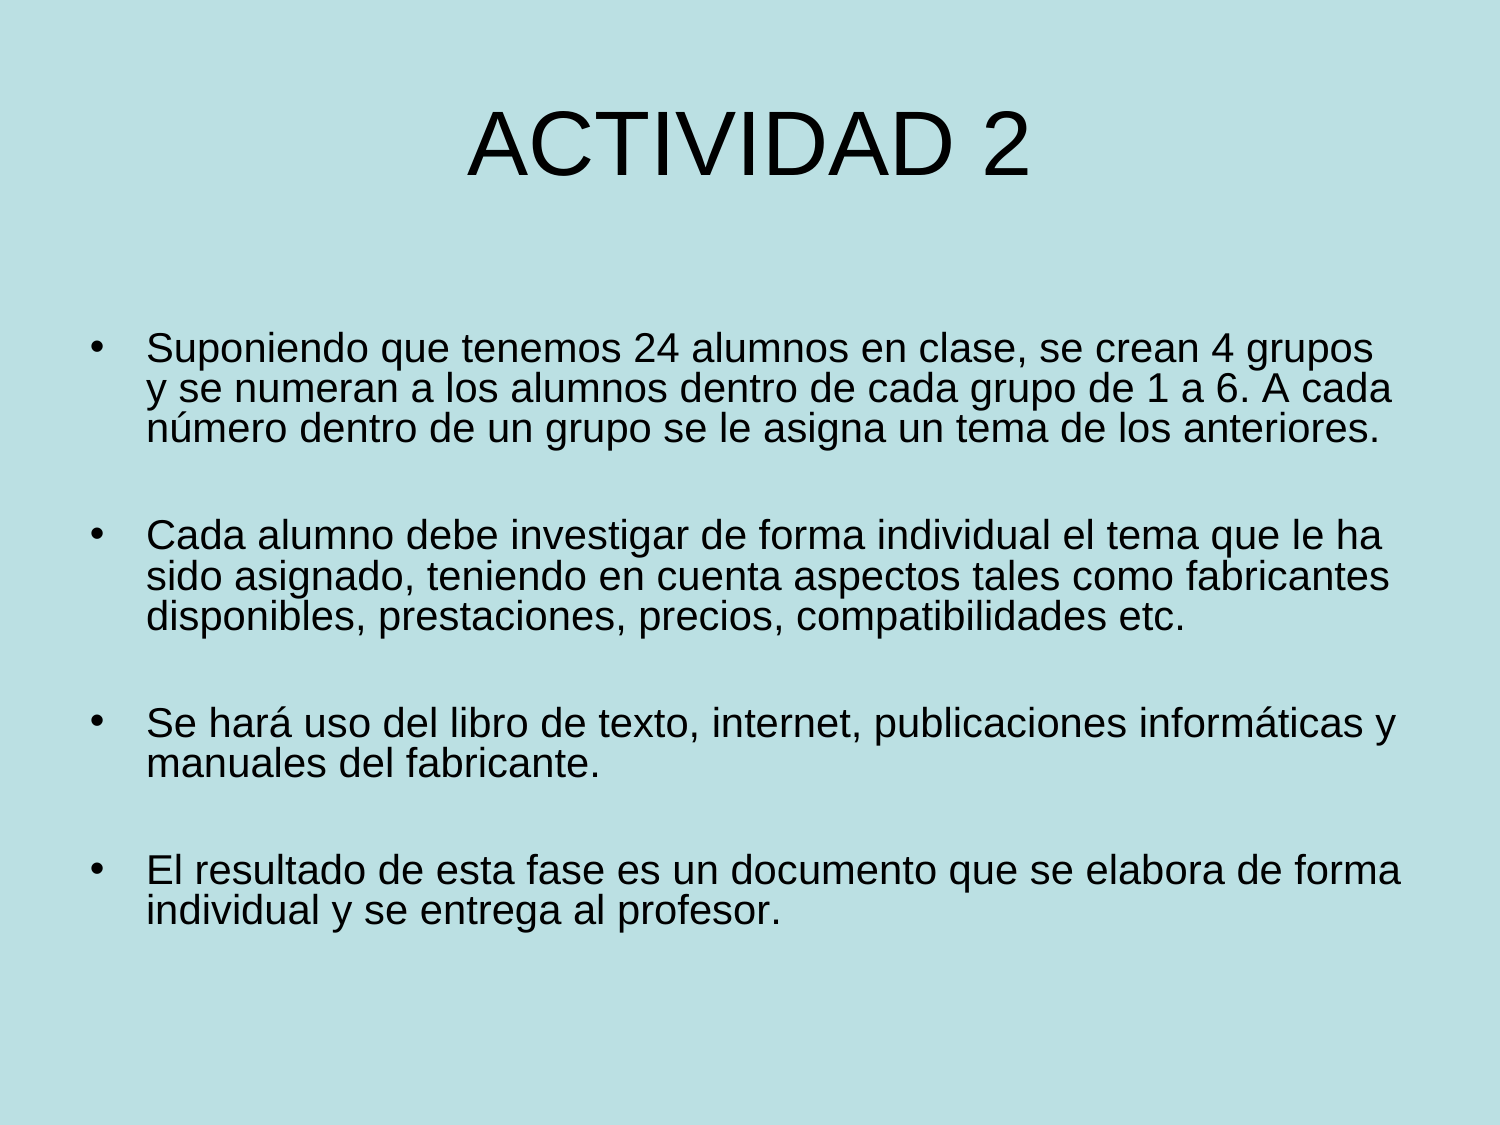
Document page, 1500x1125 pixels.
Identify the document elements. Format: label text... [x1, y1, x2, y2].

title ACTIVIDAD 2 [75, 45, 1426, 233]
list Suponiendo que tenemos 24 alumnos en clase, se crean 4 grupos y se numeran a los alumnos dentro de cada grupo de 1 a 6. A cada número dentro de un grupo se le asigna un tema de los anteriores. Cada alumno debe investigar de forma individual el tema que le ha sido asignado, teniendo en cuenta aspectos tales como fabricantes disponibles, prestaciones, precios, compatibilidades etc. Se hará uso del libro de texto, internet, publicaciones informáticas y manuales del fabricante. El resultado de esta fase es un documento que se elabora de forma individual y se entrega al profesor. [75, 262, 1426, 1006]
